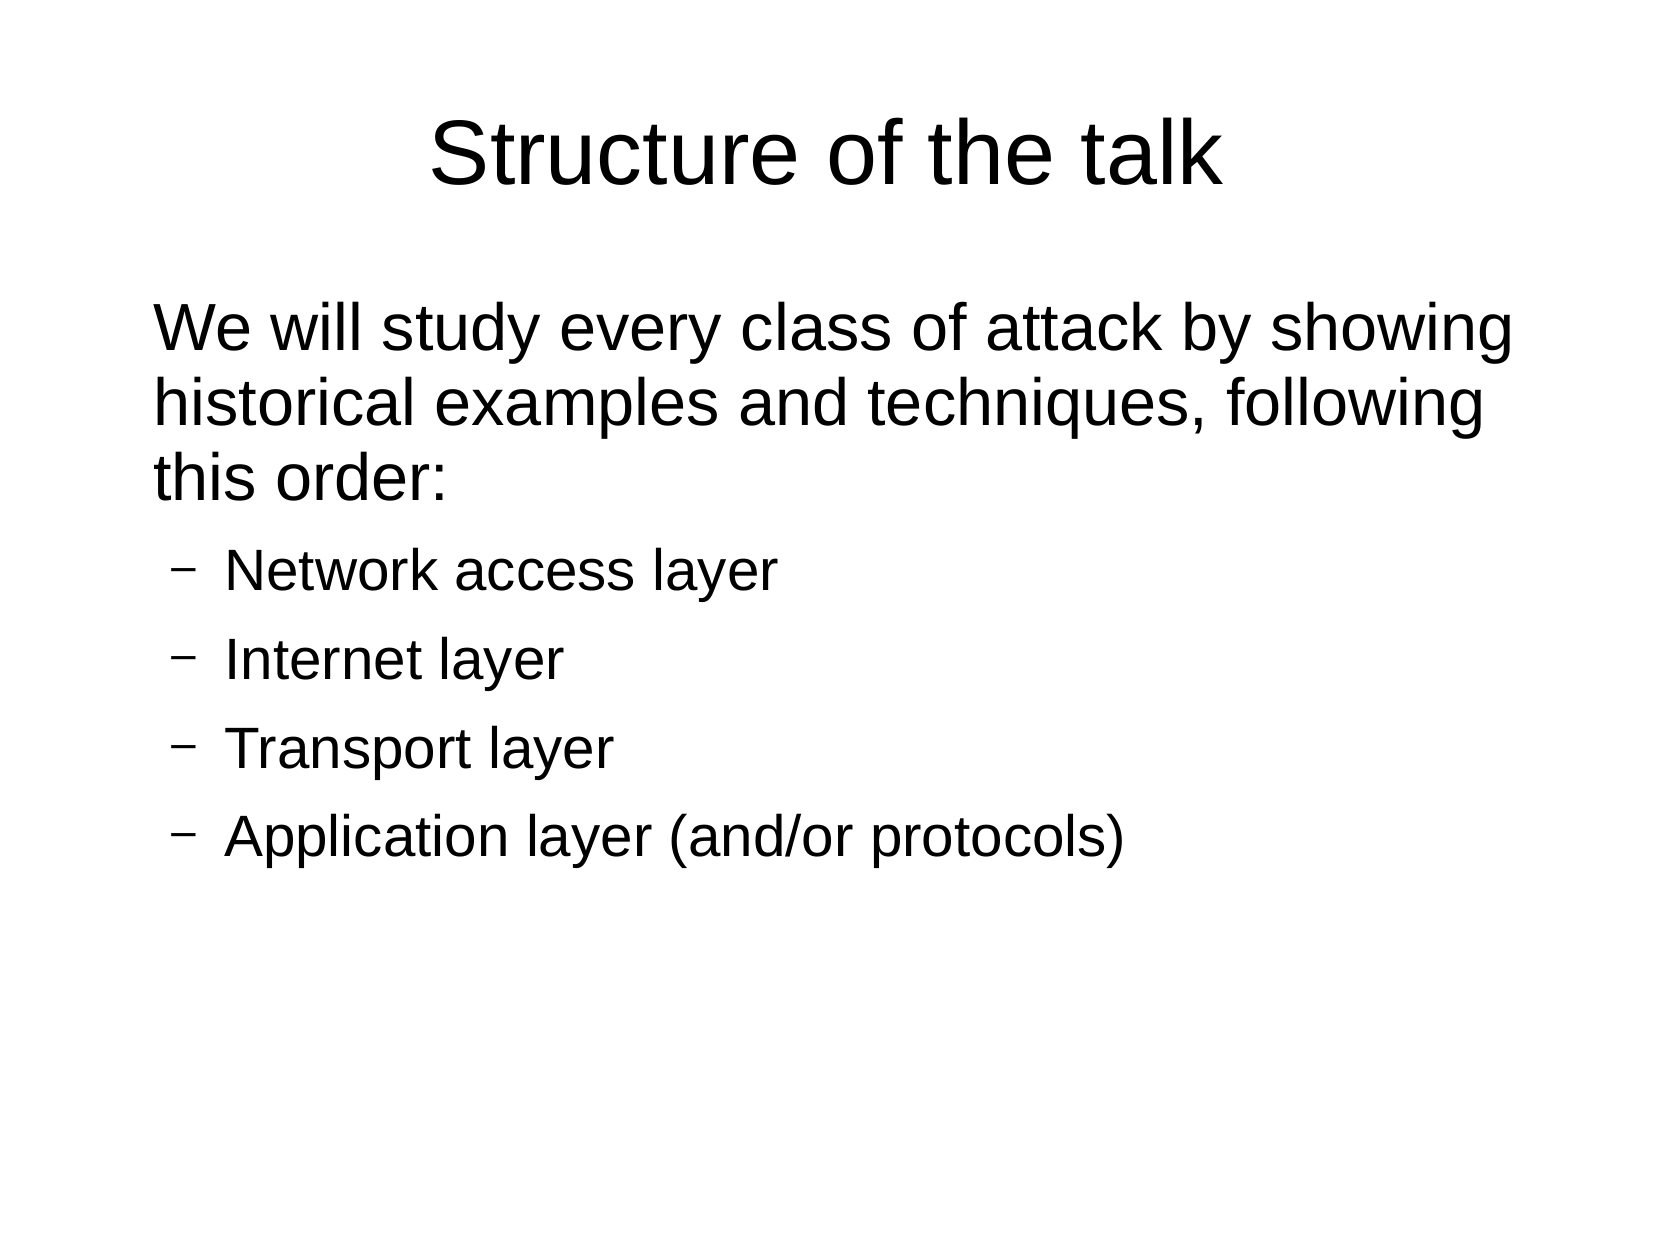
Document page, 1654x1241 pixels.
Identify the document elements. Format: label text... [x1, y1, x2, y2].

title Structure of the talk [82, 49, 1571, 257]
list We will study every class of attack by showing historical examples and techniques, following this order: Network access layer Internet layer Transport layer Application layer (and/or protocols) [82, 290, 1571, 1010]
